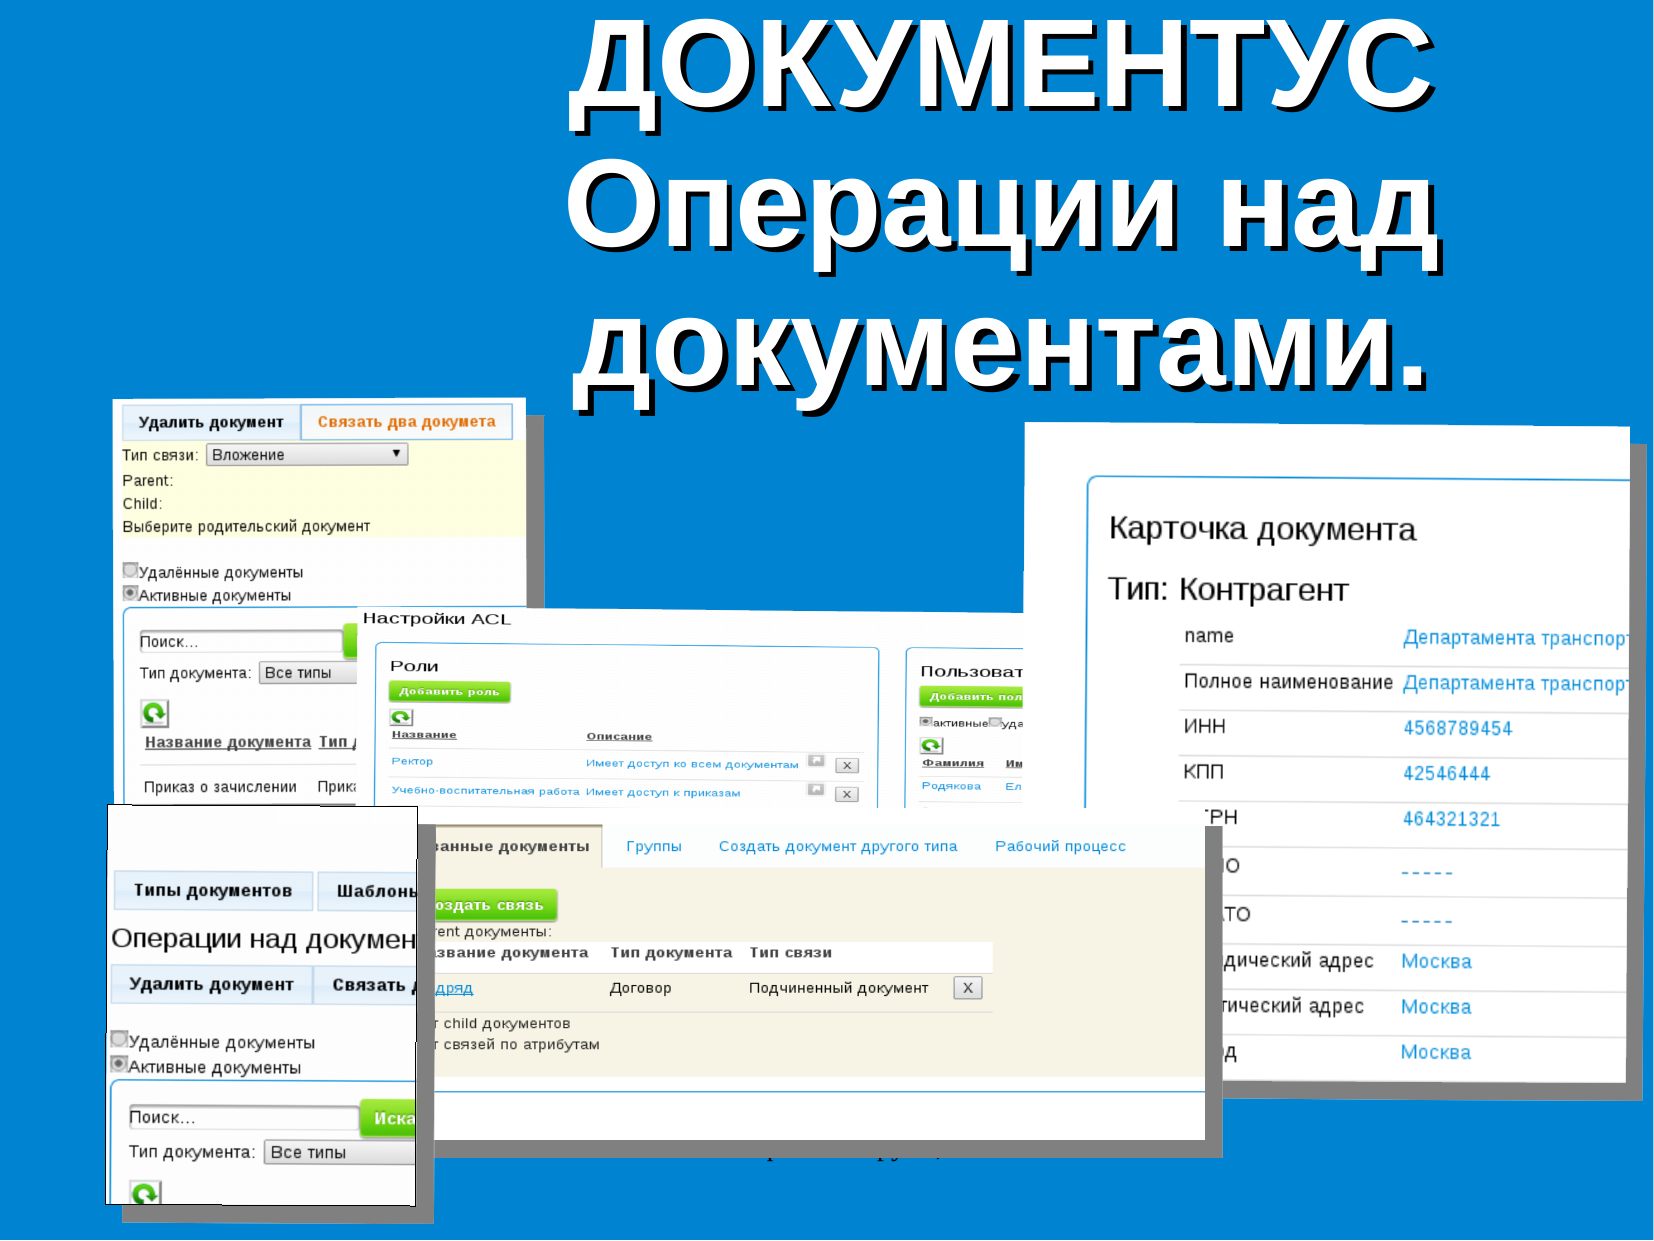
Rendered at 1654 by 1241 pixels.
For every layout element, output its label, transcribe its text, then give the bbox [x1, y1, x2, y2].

text_box ДОКУМЕНТУС Операции над документами. [480, 0, 1524, 413]
picture [105, 397, 1630, 1207]
